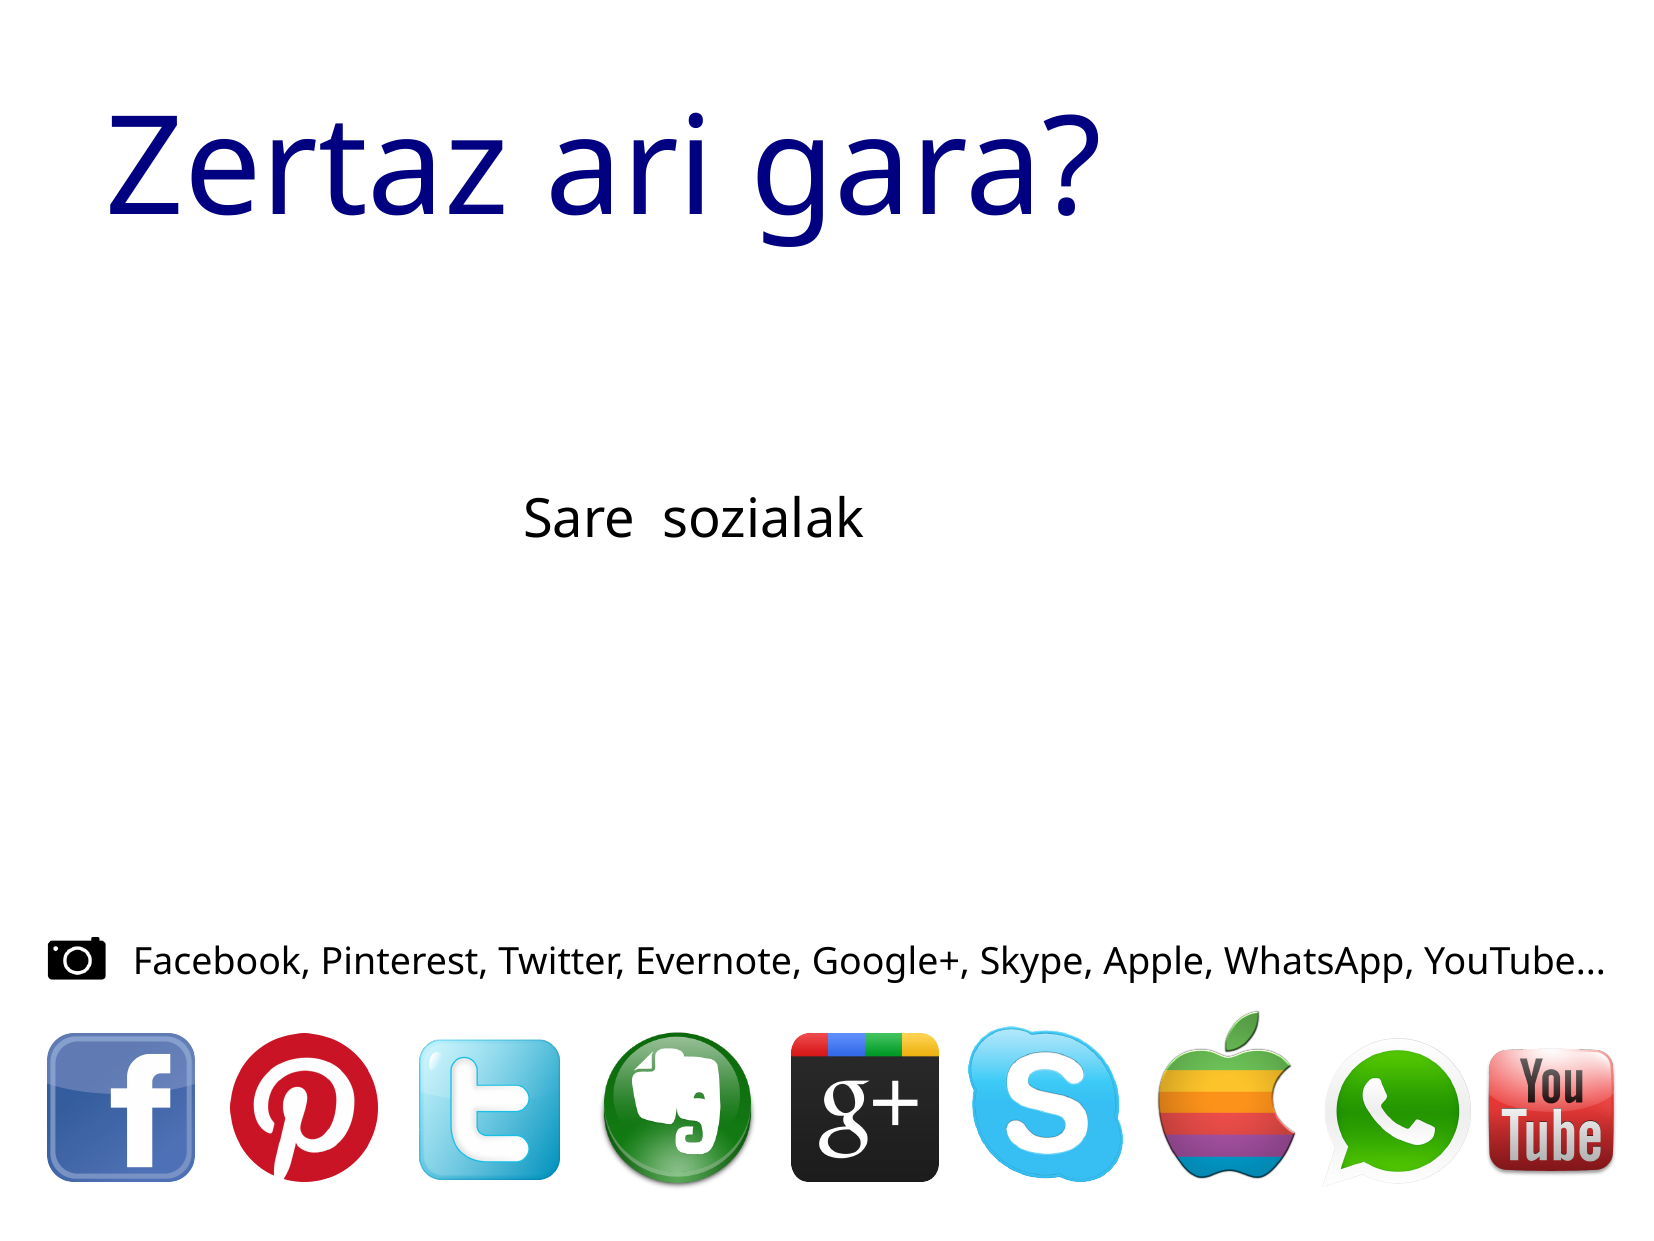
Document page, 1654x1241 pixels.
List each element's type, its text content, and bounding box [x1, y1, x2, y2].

picture [230, 1033, 378, 1182]
picture [1483, 1045, 1619, 1180]
picture [968, 1026, 1123, 1182]
text_box Facebook, Pinterest, Twitter, Evernote, Google+, Skype, Apple, WhatsApp, YouTube... [118, 927, 1585, 985]
picture [46, 935, 107, 981]
picture [407, 1027, 572, 1192]
picture [1139, 1008, 1313, 1182]
picture [591, 1022, 762, 1193]
picture [791, 1033, 939, 1182]
text_box Sare sozialak [0, 472, 1506, 558]
text_box Zertaz ari gara? [90, 59, 1350, 237]
picture [47, 1033, 195, 1182]
picture [1322, 1038, 1471, 1188]
